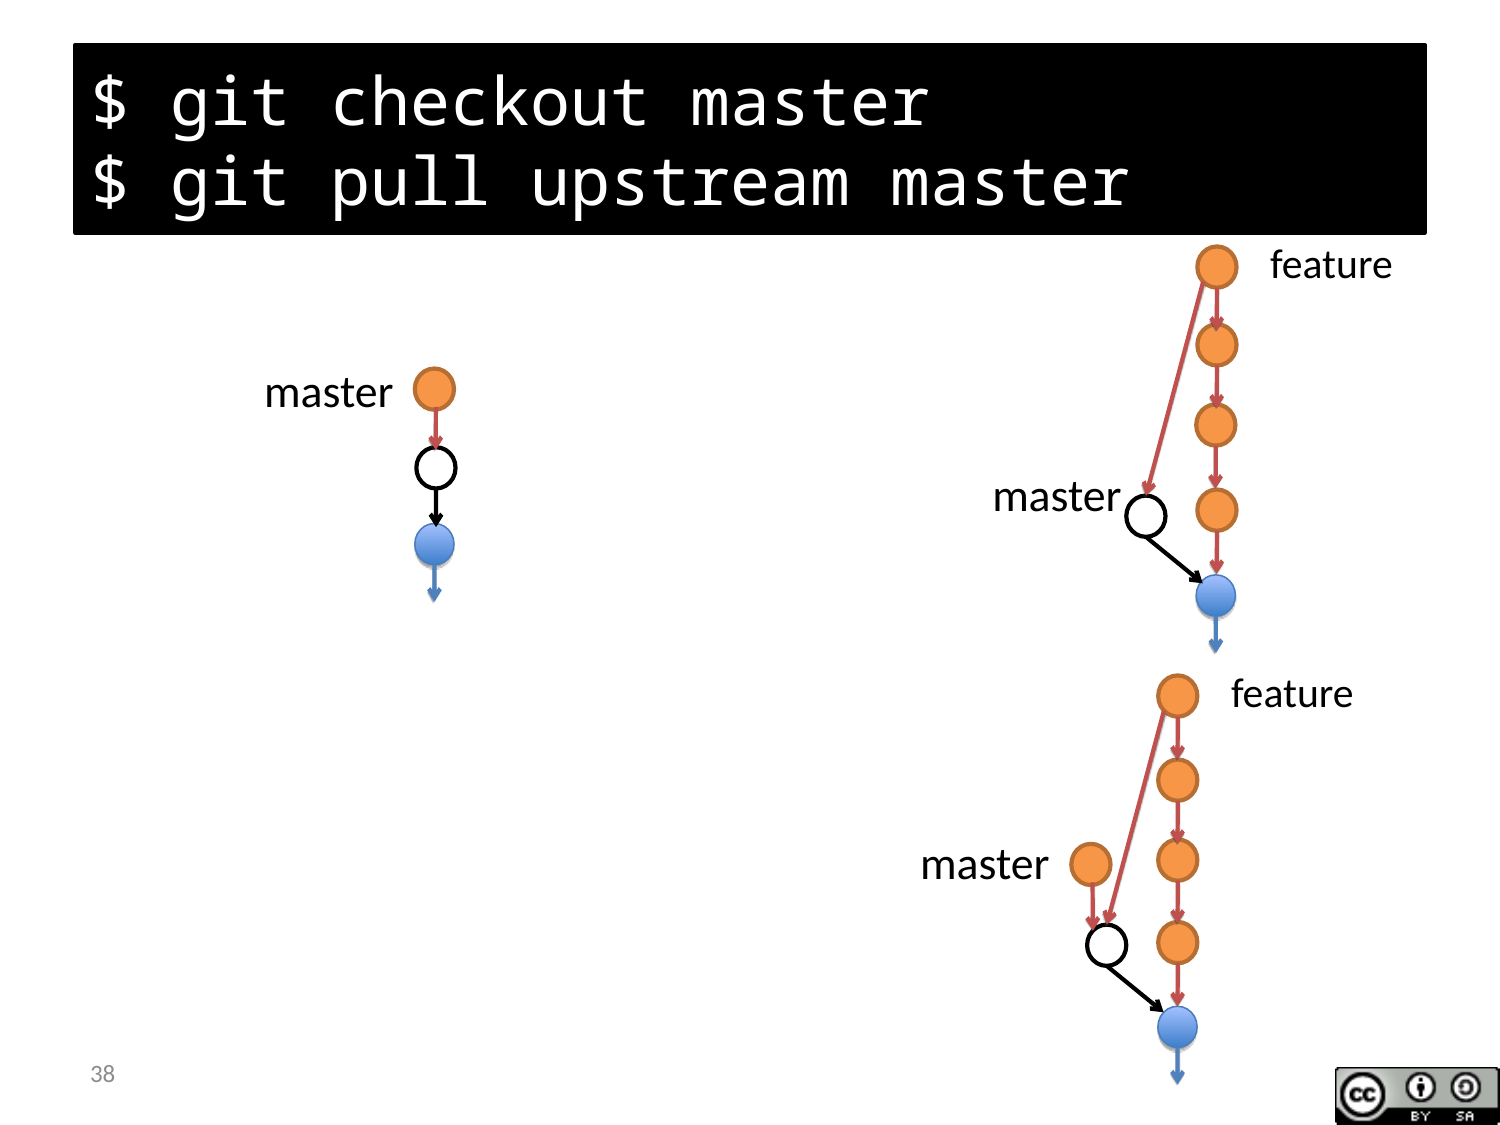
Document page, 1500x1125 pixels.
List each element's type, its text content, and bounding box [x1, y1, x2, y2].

text_box [1158, 922, 1198, 963]
text_box [1071, 843, 1111, 885]
text_box [414, 368, 455, 410]
text_box feature [1235, 229, 1428, 295]
title $ git checkout master $ git pull upstream master [75, 45, 1425, 233]
text_box master [960, 457, 1153, 528]
slide_number <number> [75, 1042, 425, 1103]
text_box master [888, 826, 1081, 897]
text_box [1158, 675, 1198, 717]
text_box [1197, 324, 1237, 366]
text_box [1197, 489, 1237, 531]
text_box [1126, 495, 1236, 616]
text_box [414, 447, 456, 565]
text_box [1158, 840, 1198, 881]
text_box [1197, 246, 1237, 288]
picture [1335, 1067, 1500, 1125]
text_box feature [1196, 658, 1389, 724]
text_box [1087, 924, 1198, 1048]
text_box [1196, 404, 1236, 446]
text_box [1158, 759, 1198, 801]
text_box master [232, 354, 425, 425]
